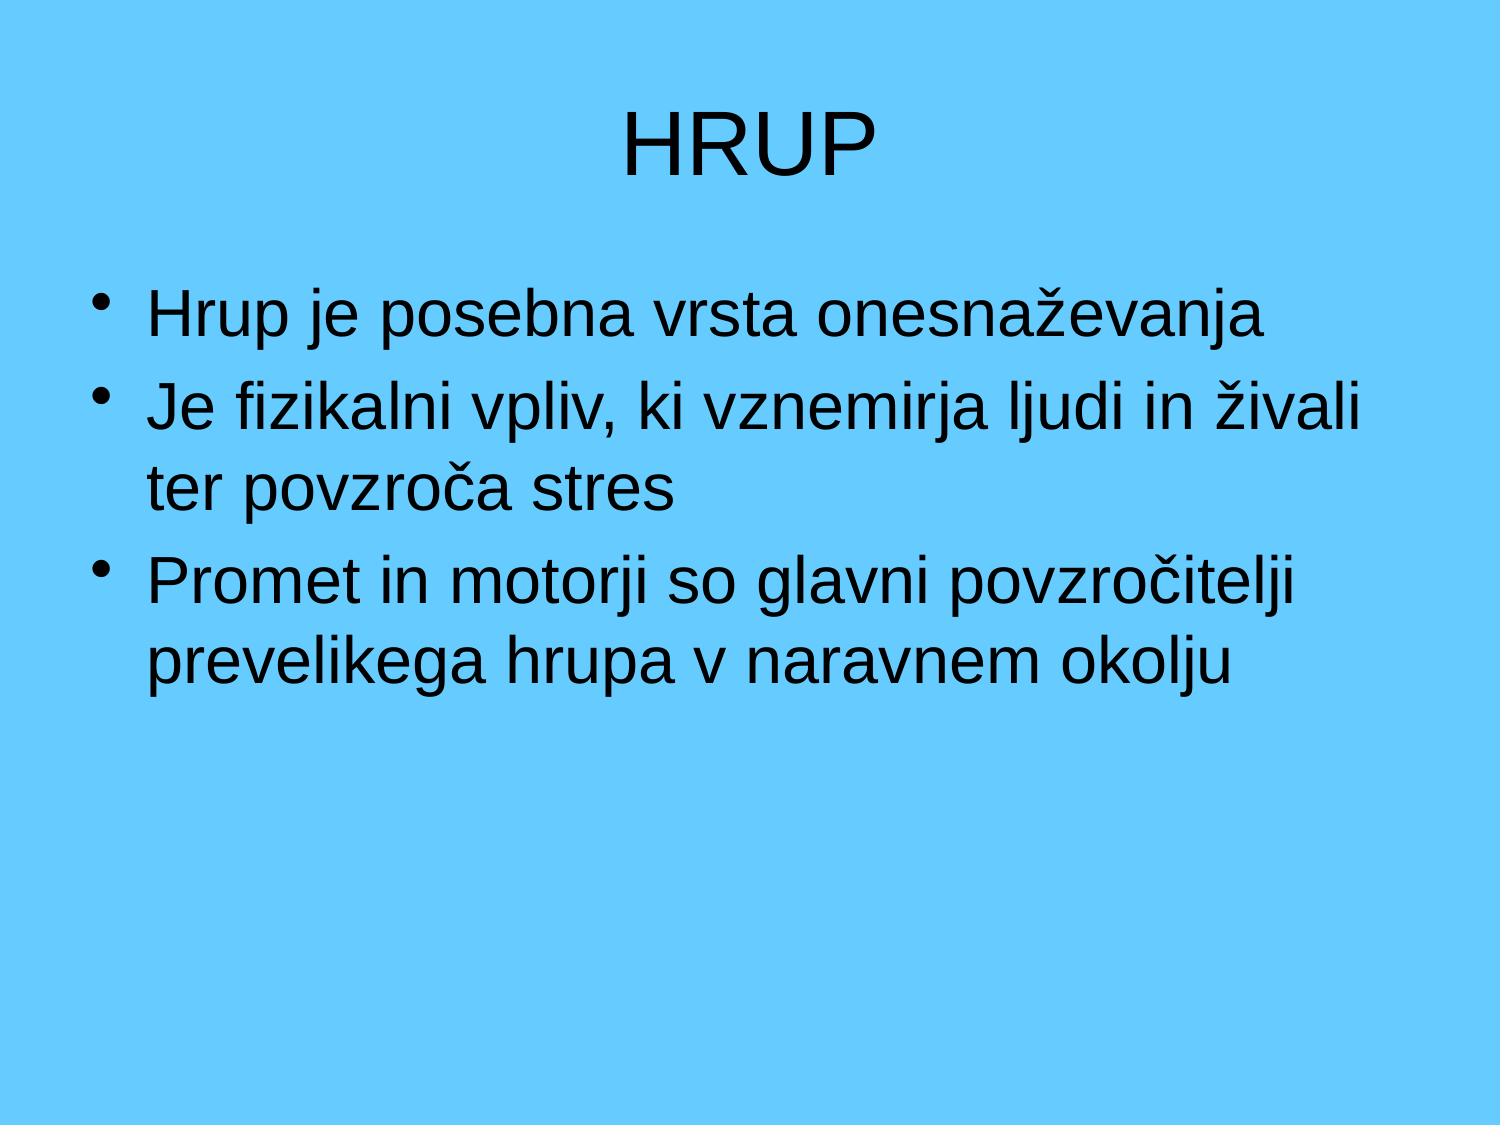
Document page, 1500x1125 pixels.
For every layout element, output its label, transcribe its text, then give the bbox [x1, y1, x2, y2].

title HRUP [75, 45, 1425, 233]
list Hrup je posebna vrsta onesnaževanja Je fizikalni vpliv, ki vznemirja ljudi in živali ter povzroča stres Promet in motorji so glavni povzročitelji prevelikega hrupa v naravnem okolju [75, 262, 1425, 1005]
